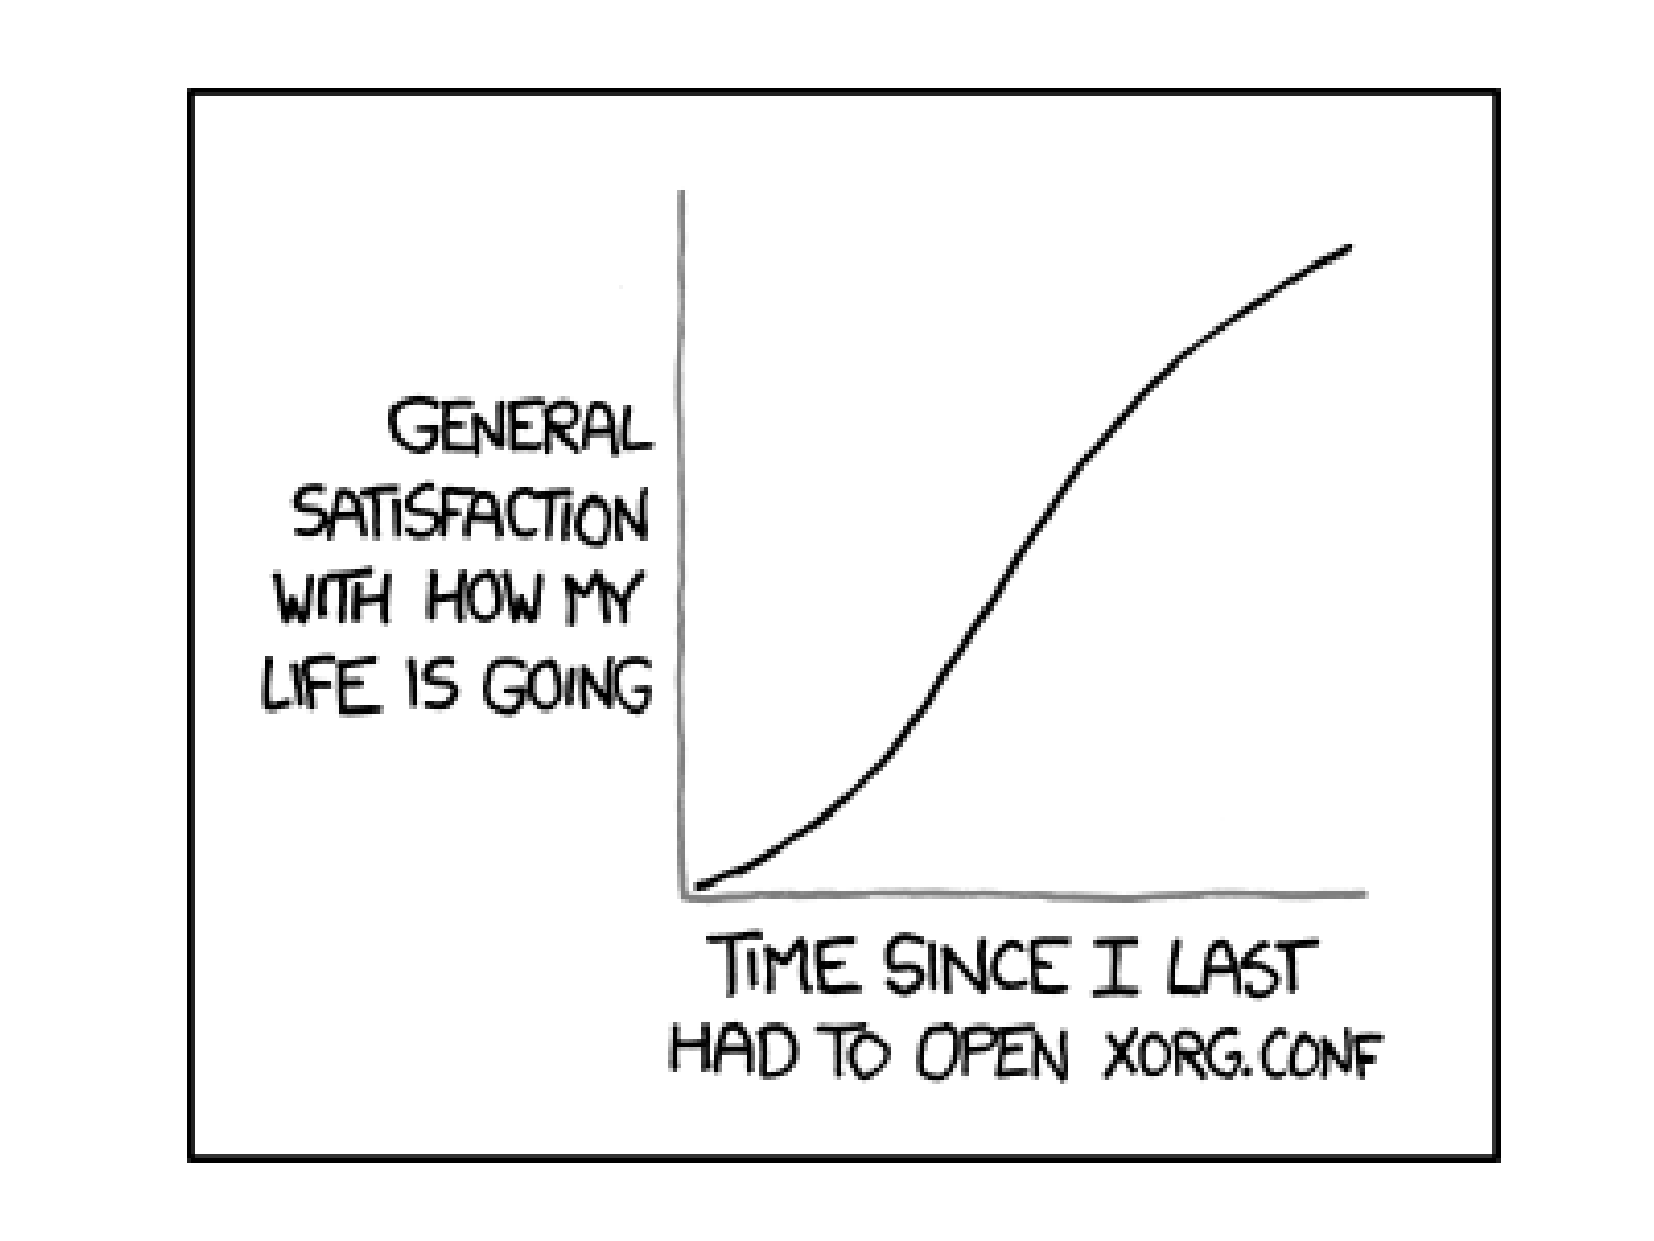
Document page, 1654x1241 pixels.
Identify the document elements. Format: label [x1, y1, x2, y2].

picture [187, 88, 1501, 1163]
